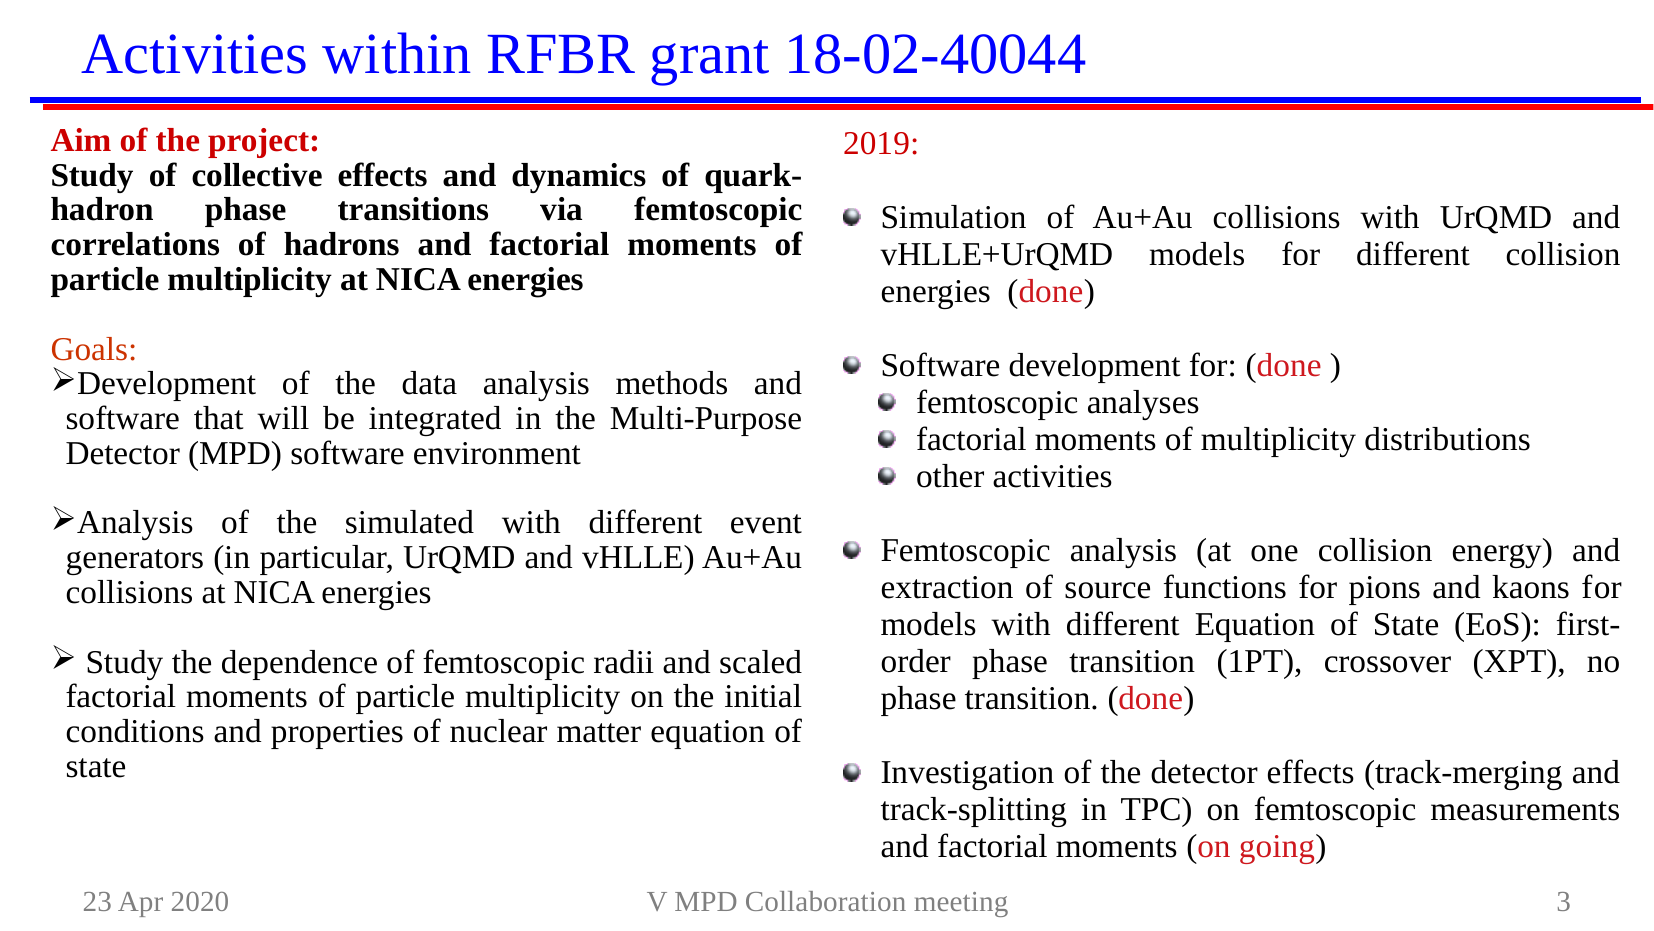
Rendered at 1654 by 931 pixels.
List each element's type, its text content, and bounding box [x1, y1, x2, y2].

text_box 2019: Simulation of Au+Au collisions with UrQMD and vHLLE+UrQMD models for different collision energies (done) Software development for: (done ) femtoscopic analyses factorial moments of multiplicity distributions other activities Femtoscopic analysis (at one collision energy) and extraction of source functions for pions and kaons for models with different Equation of State (EoS): first-order phase transition (1PT), crossover (XPT), no phase transition. (done) Investigation of the detector effects (track-merging and track-splitting in TPC) on femtoscopic measurements and factorial moments (on going) [828, 117, 1637, 900]
title Activities within RFBR grant 18-02-40044 [81, 7, 1570, 91]
text_box Aim of the project: Study of collective effects and dynamics of quark-hadron phase transitions via femtoscopic correlations of hadrons and factorial moments of particle multiplicity at NICA energies Goals: Development of the data analysis methods and software that will be integrated in the Multi-Purpose Detector (MPD) software environment Analysis of the simulated with different event generators (in particular, UrQMD and vHLLE) Au+Au collisions at NICA energies Study the dependence of femtoscopic radii and scaled factorial moments of particle multiplicity on the initial conditions and properties of nuclear matter equation of state [35, 116, 819, 786]
